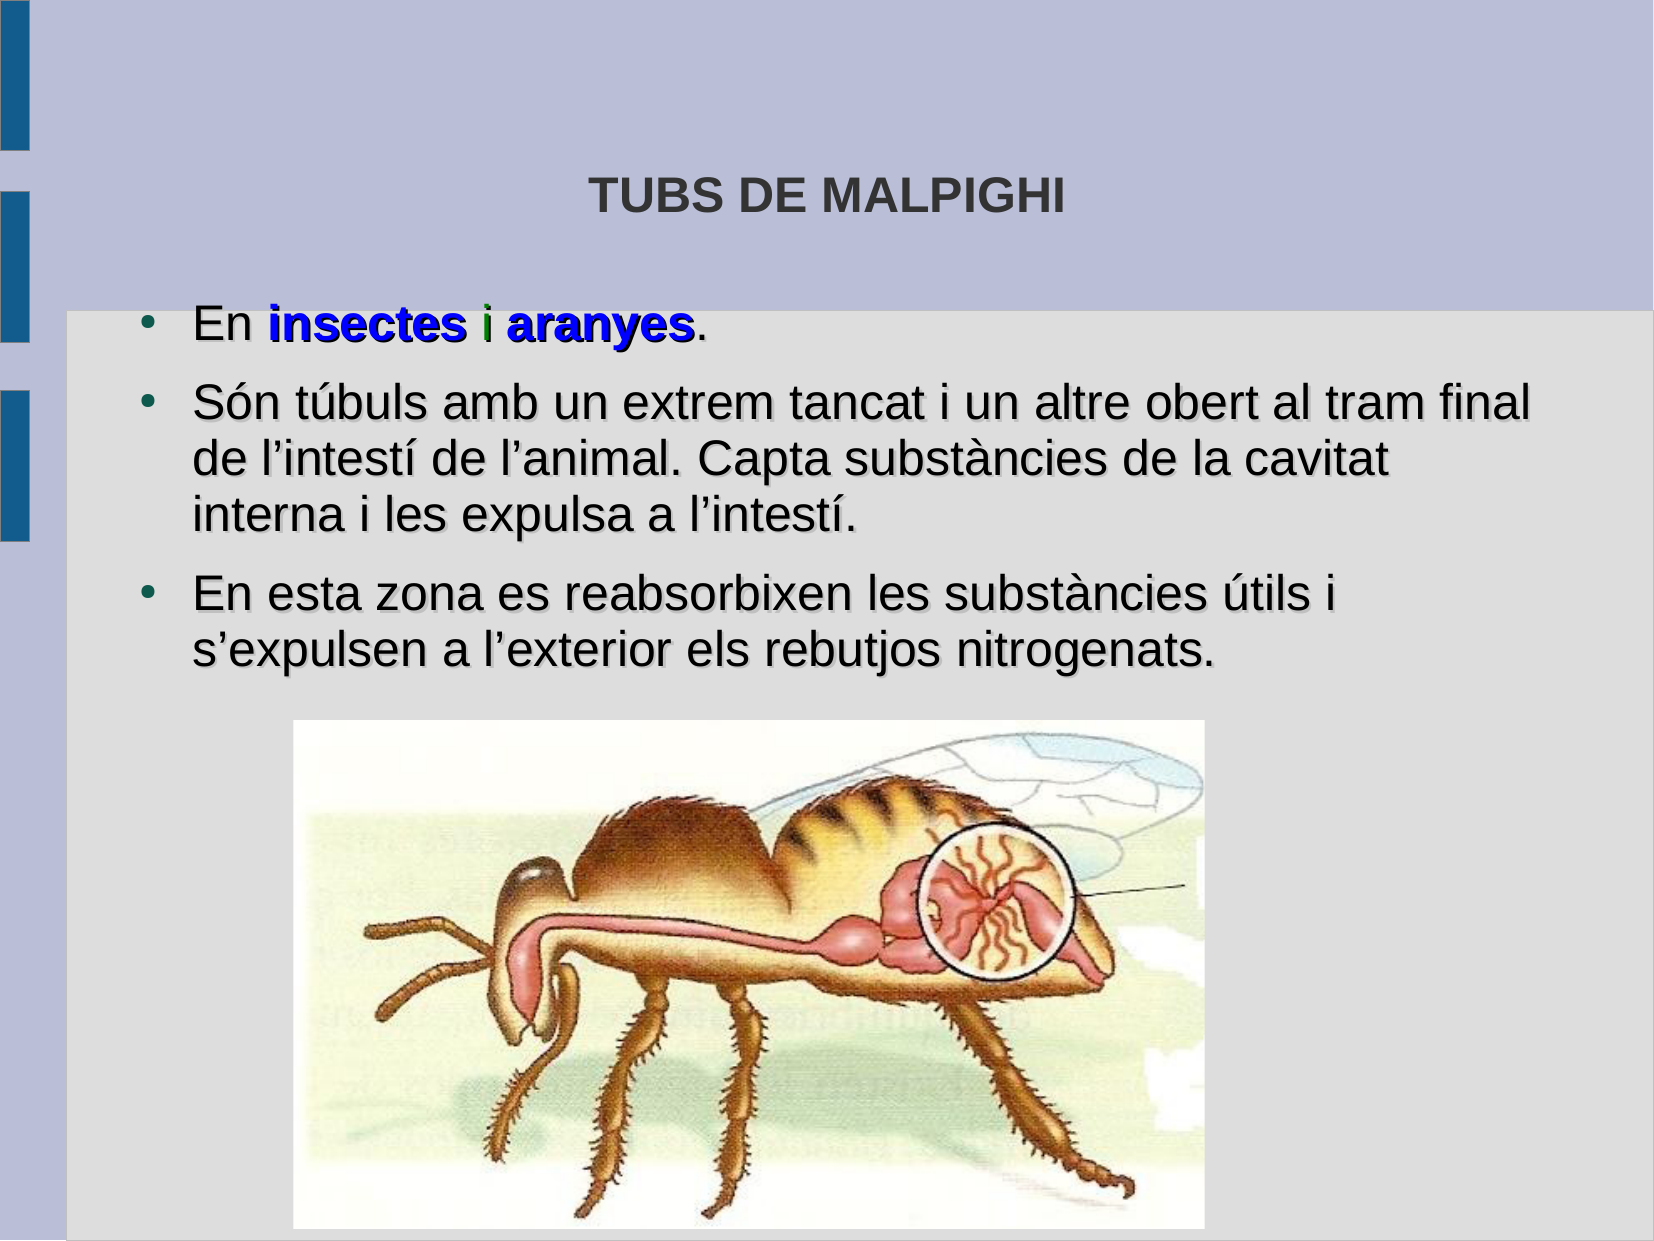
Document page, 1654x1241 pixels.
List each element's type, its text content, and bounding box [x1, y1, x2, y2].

list En insectes i aranyes. Són túbuls amb un extrem tancat i un altre obert al tram final de l’intestí de l’animal. Capta substàncies de la cavitat interna i les expulsa a l’intestí. En esta zona es reabsorbixen les substàncies útils i s’expulsen a l’exterior els rebutjos nitrogenats. [121, 295, 1534, 1127]
picture [293, 720, 1205, 1229]
title TUBS DE MALPIGHI [121, 91, 1534, 295]
